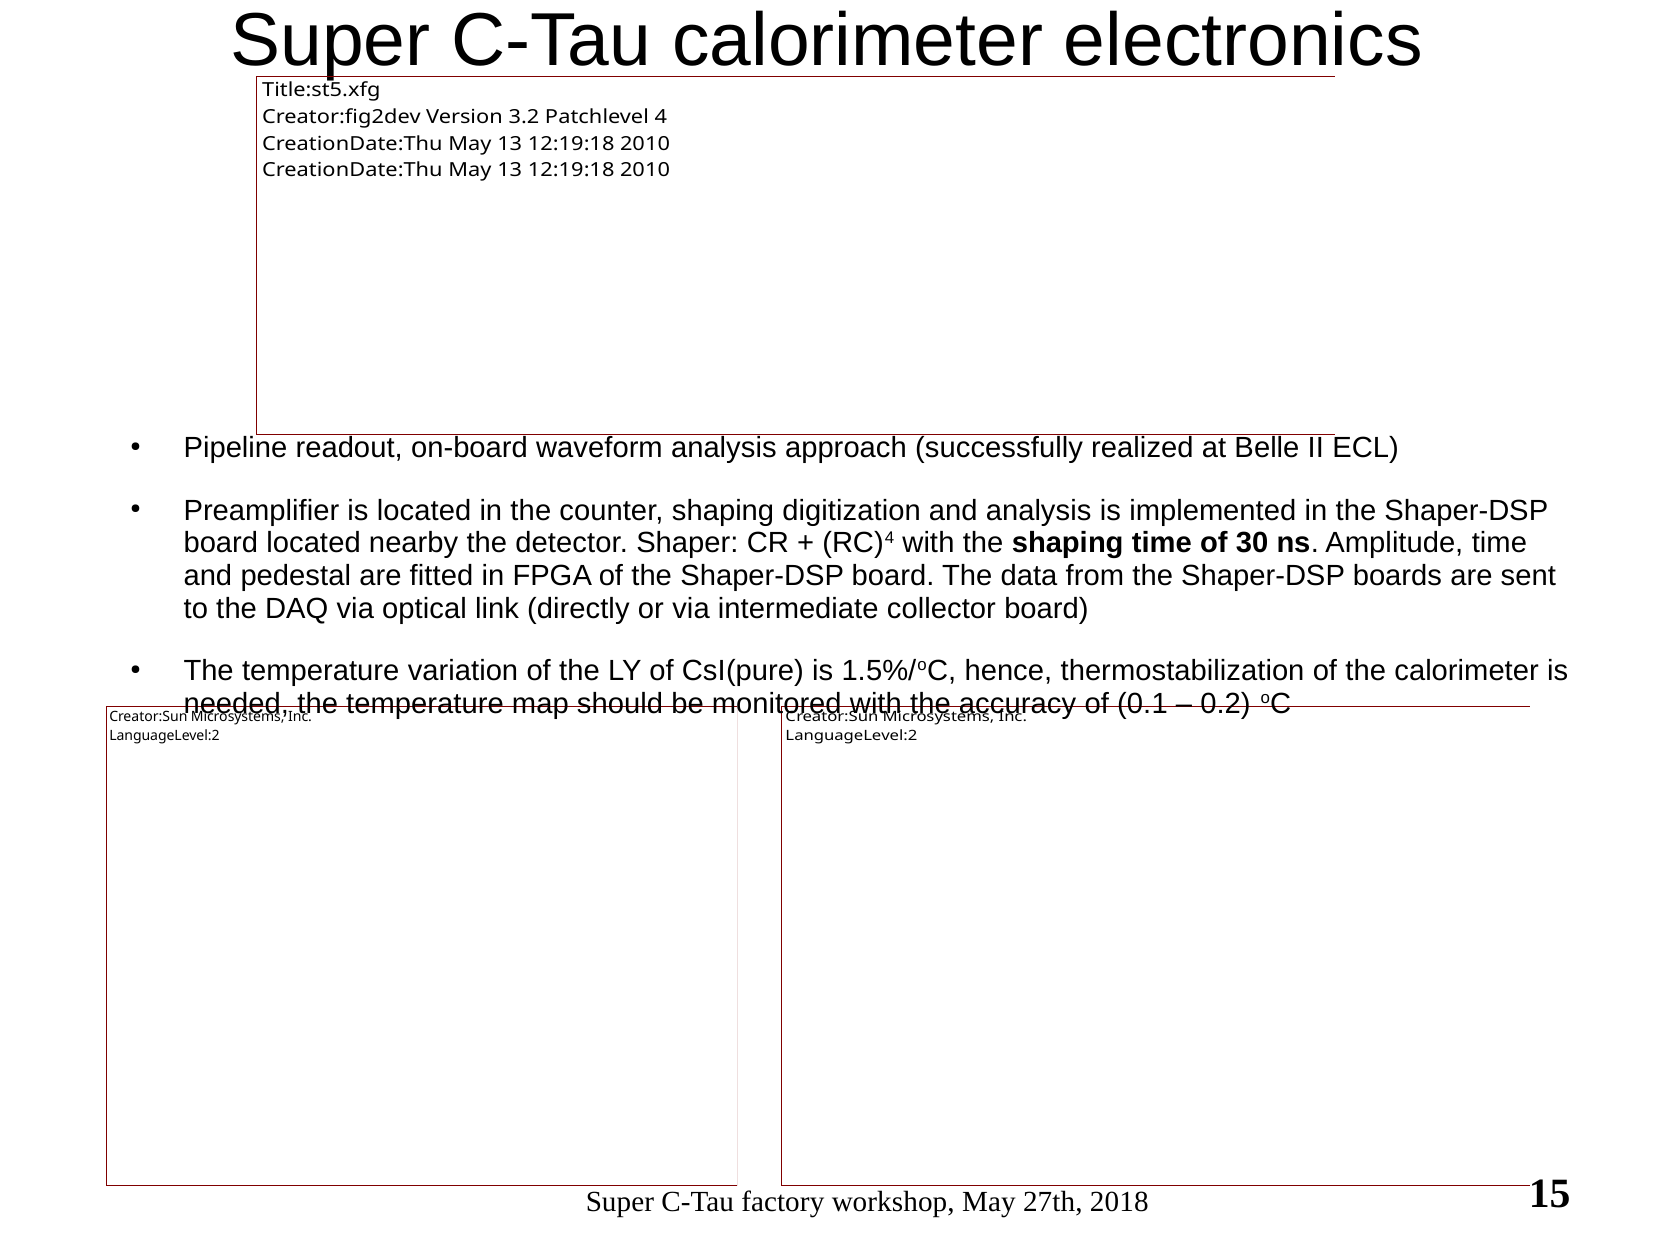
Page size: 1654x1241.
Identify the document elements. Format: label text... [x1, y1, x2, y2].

title Super C-Tau calorimeter electronics [82, 0, 1571, 82]
picture [105, 705, 738, 1186]
picture [780, 732, 1531, 1186]
picture [255, 75, 1336, 431]
list Pipeline readout, on-board waveform analysis approach (successfully realized at Belle II ECL) Preamplifier is located in the counter, shaping digitization and analysis is implemented in the Shaper-DSP board located nearby the detector. Shaper: CR + (RC)4 with the shaping time of 30 ns. Amplitude, time and pedestal are fitted in FPGA of the Shaper-DSP board. The data from the Shaper-DSP boards are sent to the DAQ via optical link (directly or via intermediate collector board) The temperature variation of the LY of CsI(pure) is 1.5%/oC, hence, thermostabilization of the calorimeter is needed, the temperature map should be monitored with the accuracy of (0.1 – 0.2) oC [112, 431, 1583, 732]
